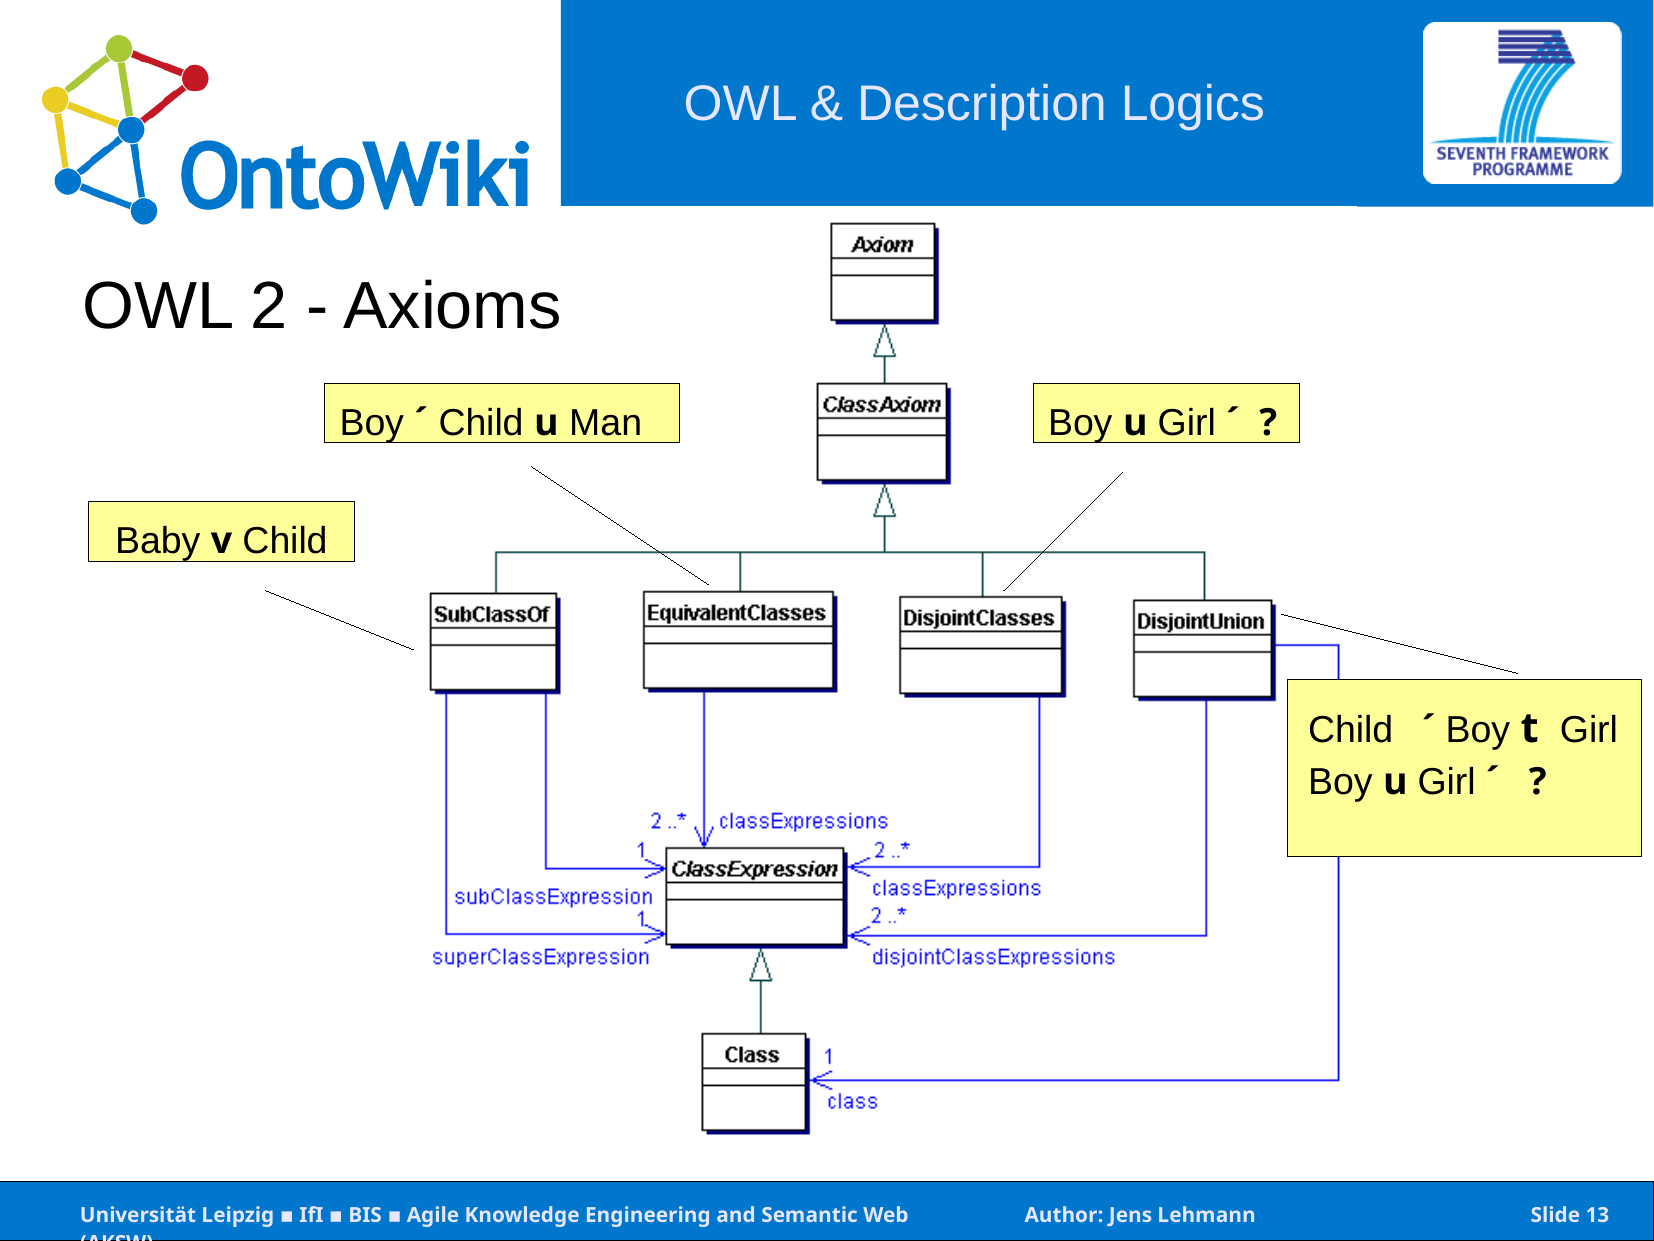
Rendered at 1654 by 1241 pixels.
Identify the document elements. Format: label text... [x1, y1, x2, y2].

text_box [1033, 383, 1300, 387]
text_box [1287, 679, 1642, 857]
text_box [88, 501, 355, 562]
title OWL 2 - Axioms [82, 243, 1571, 368]
text_box Child ´ Boy t Girl Boy u Girl ´ ? [1293, 690, 1632, 850]
picture [1423, 22, 1622, 184]
text_box Baby v Child [100, 505, 354, 591]
text_box [324, 383, 680, 443]
text_box Boy u Girl ´ ? [1033, 387, 1310, 473]
picture [413, 368, 1357, 1152]
picture [41, 34, 1357, 243]
text_box Boy ´ Child u Man [324, 387, 679, 473]
